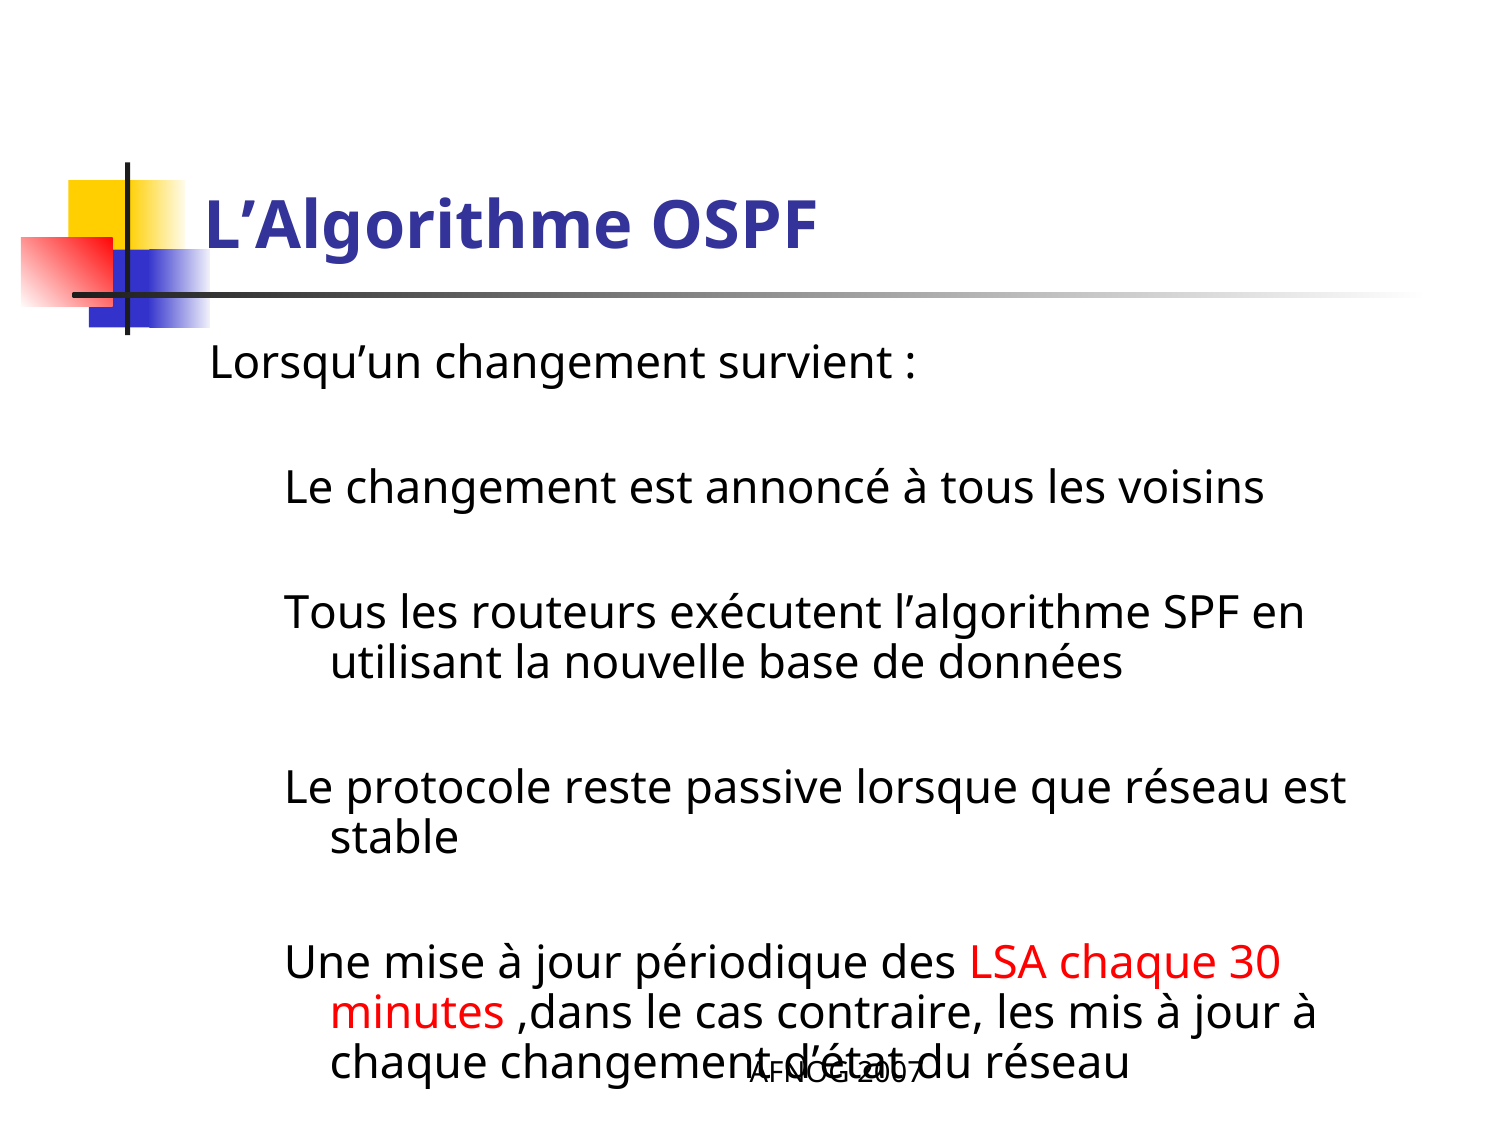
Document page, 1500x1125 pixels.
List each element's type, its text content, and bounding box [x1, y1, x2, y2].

title L’Algorithme OSPF [188, 80, 1235, 276]
list Lorsqu’un changement survient : Le changement est annoncé à tous les voisins Tous les routeurs exécutent l’algorithme SPF en utilisant la nouvelle base de données Le protocole reste passive lorsque que réseau est stable Une mise à jour périodique des LSA chaque 30 minutes ,dans le cas contraire, les mis à jour à chaque changement d’état du réseau [193, 330, 1436, 1125]
